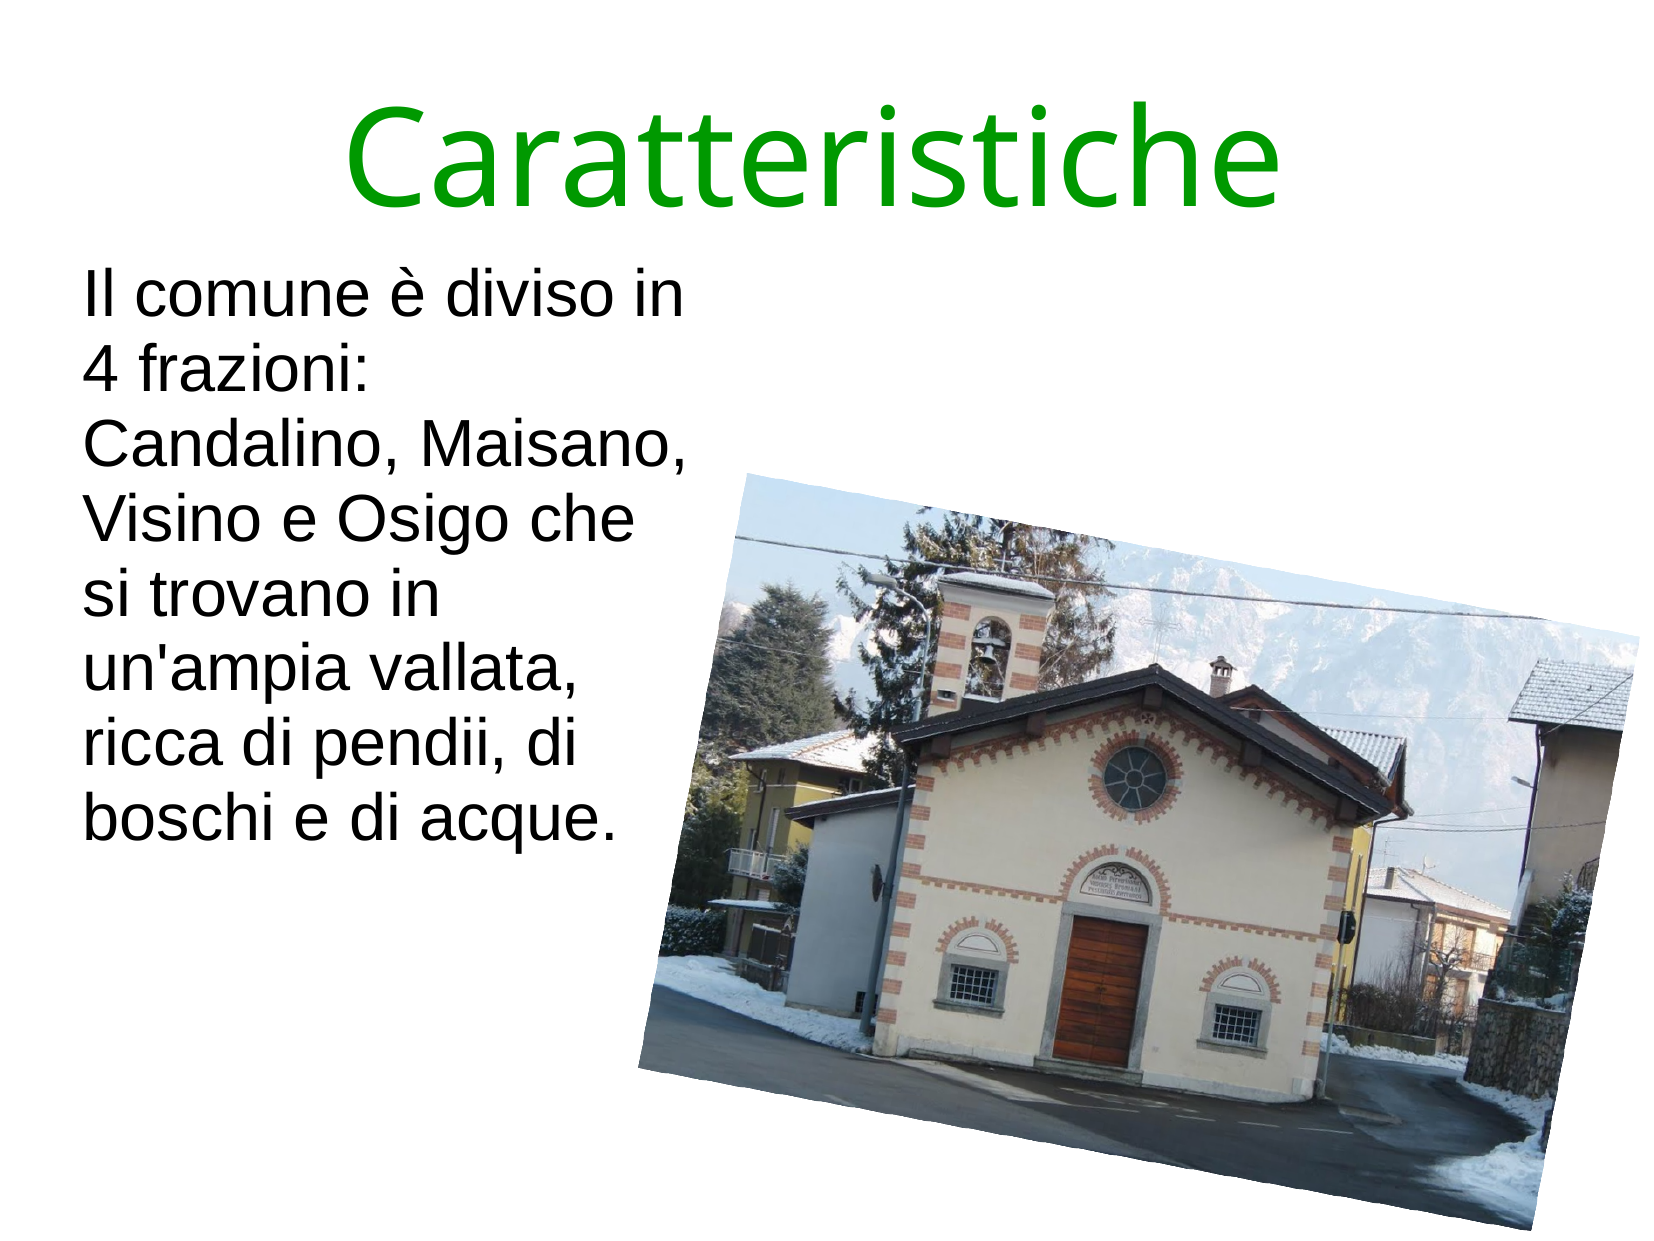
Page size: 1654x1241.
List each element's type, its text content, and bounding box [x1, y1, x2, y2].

title Caratteristiche [82, 49, 1571, 257]
picture [637, 472, 1640, 1231]
list Il comune è diviso in 4 frazioni: Candalino, Maisano, Visino e Osigo che si trovano in un'ampia vallata, ricca di pendii, di boschi e di acque. [11, 256, 697, 1220]
